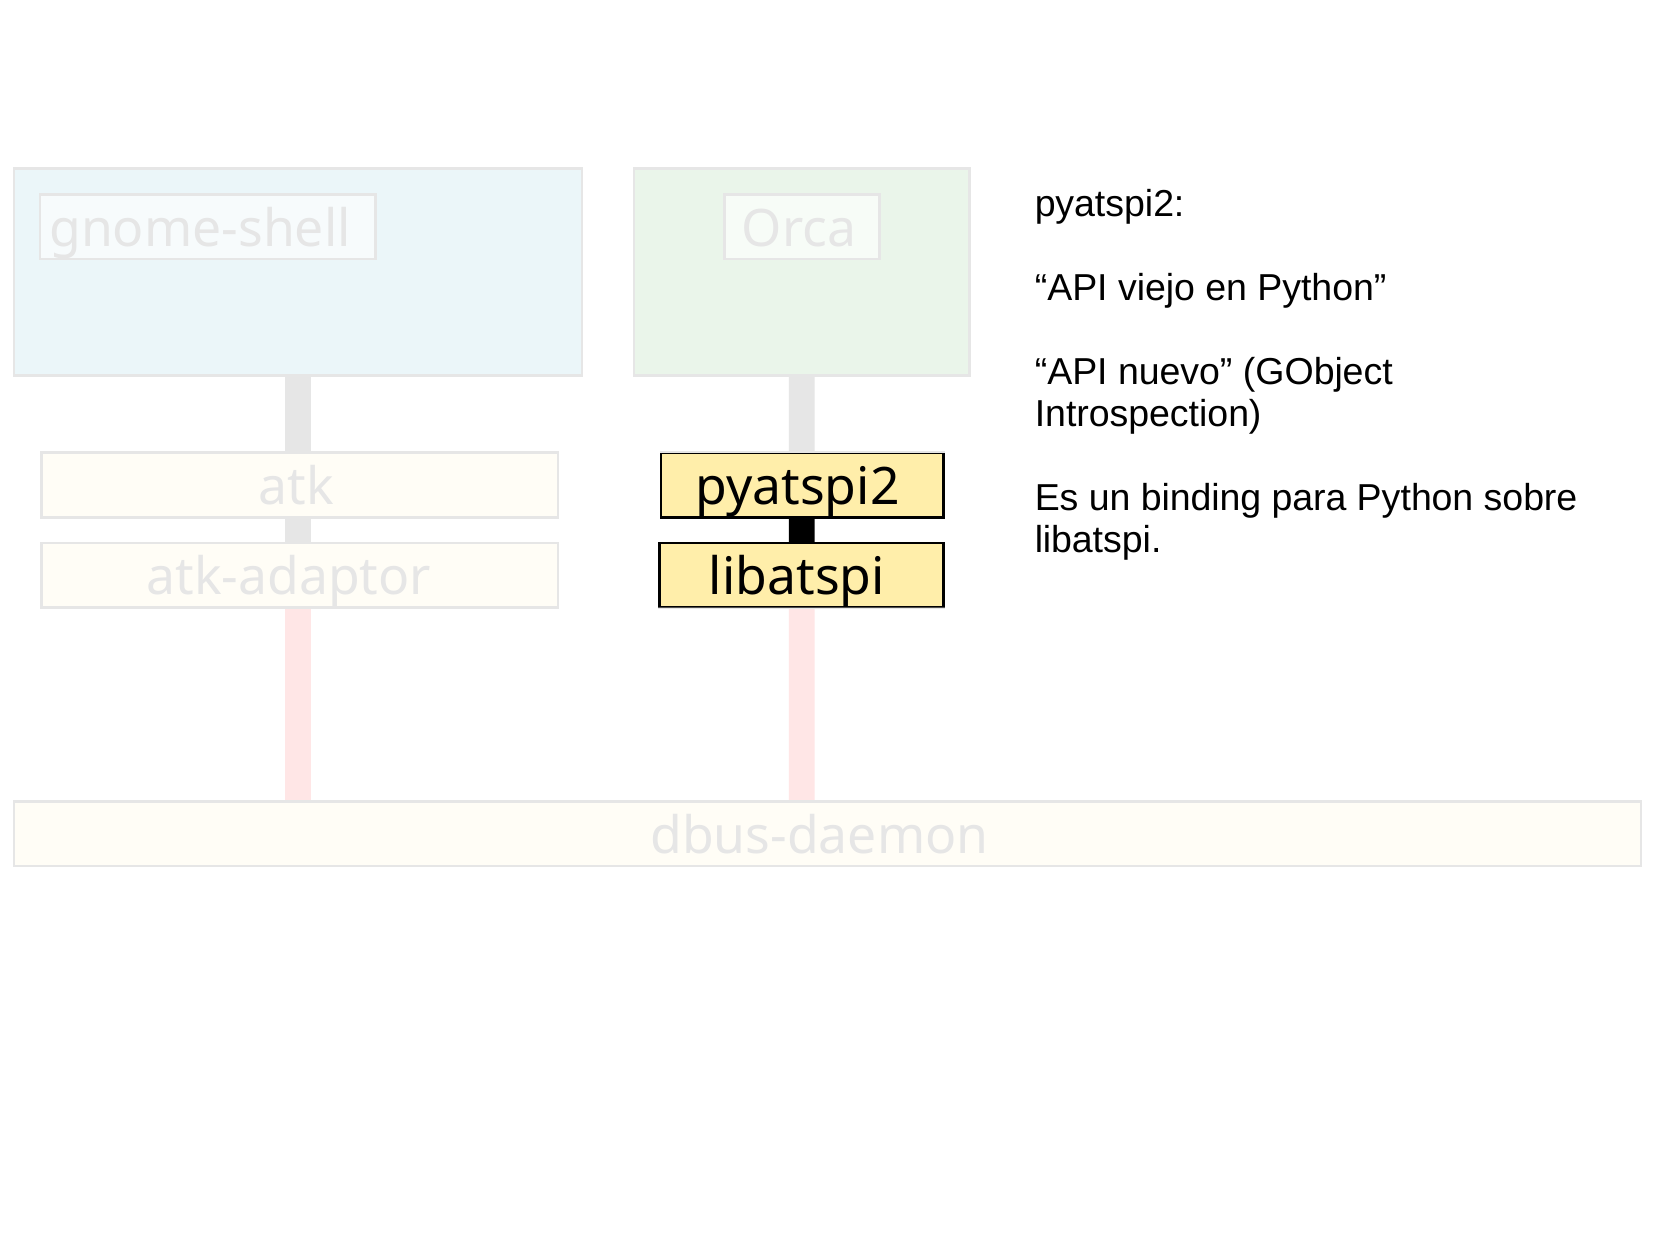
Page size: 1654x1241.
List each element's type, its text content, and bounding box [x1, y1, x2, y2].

picture [1, 155, 1653, 1086]
text_box pyatspi2: “API viejo en Python” “API nuevo” (GObject Introspection) Es un binding para Python sobre libatspi. [1020, 175, 1621, 569]
